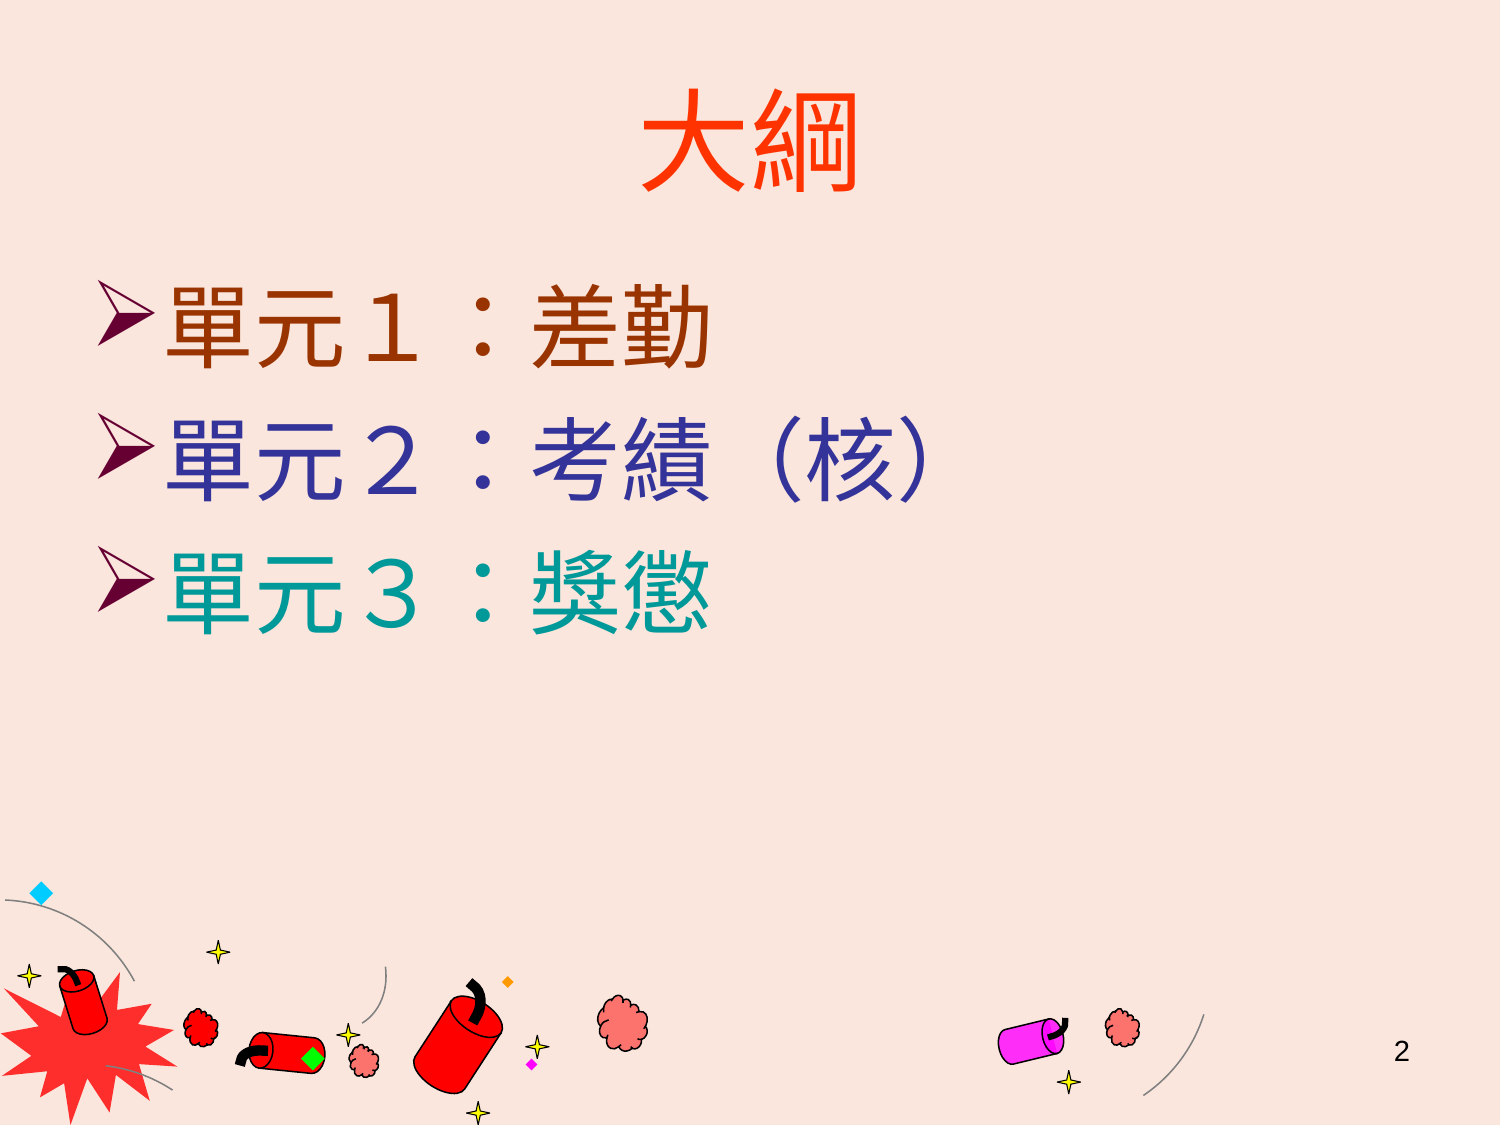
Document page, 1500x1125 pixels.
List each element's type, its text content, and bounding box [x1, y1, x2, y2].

title 大綱 [75, 45, 1426, 233]
text_box <number> [1074, 1024, 1426, 1103]
list 單元１：差勤 單元２：考績（核） 單元３：獎懲 [75, 262, 1426, 917]
